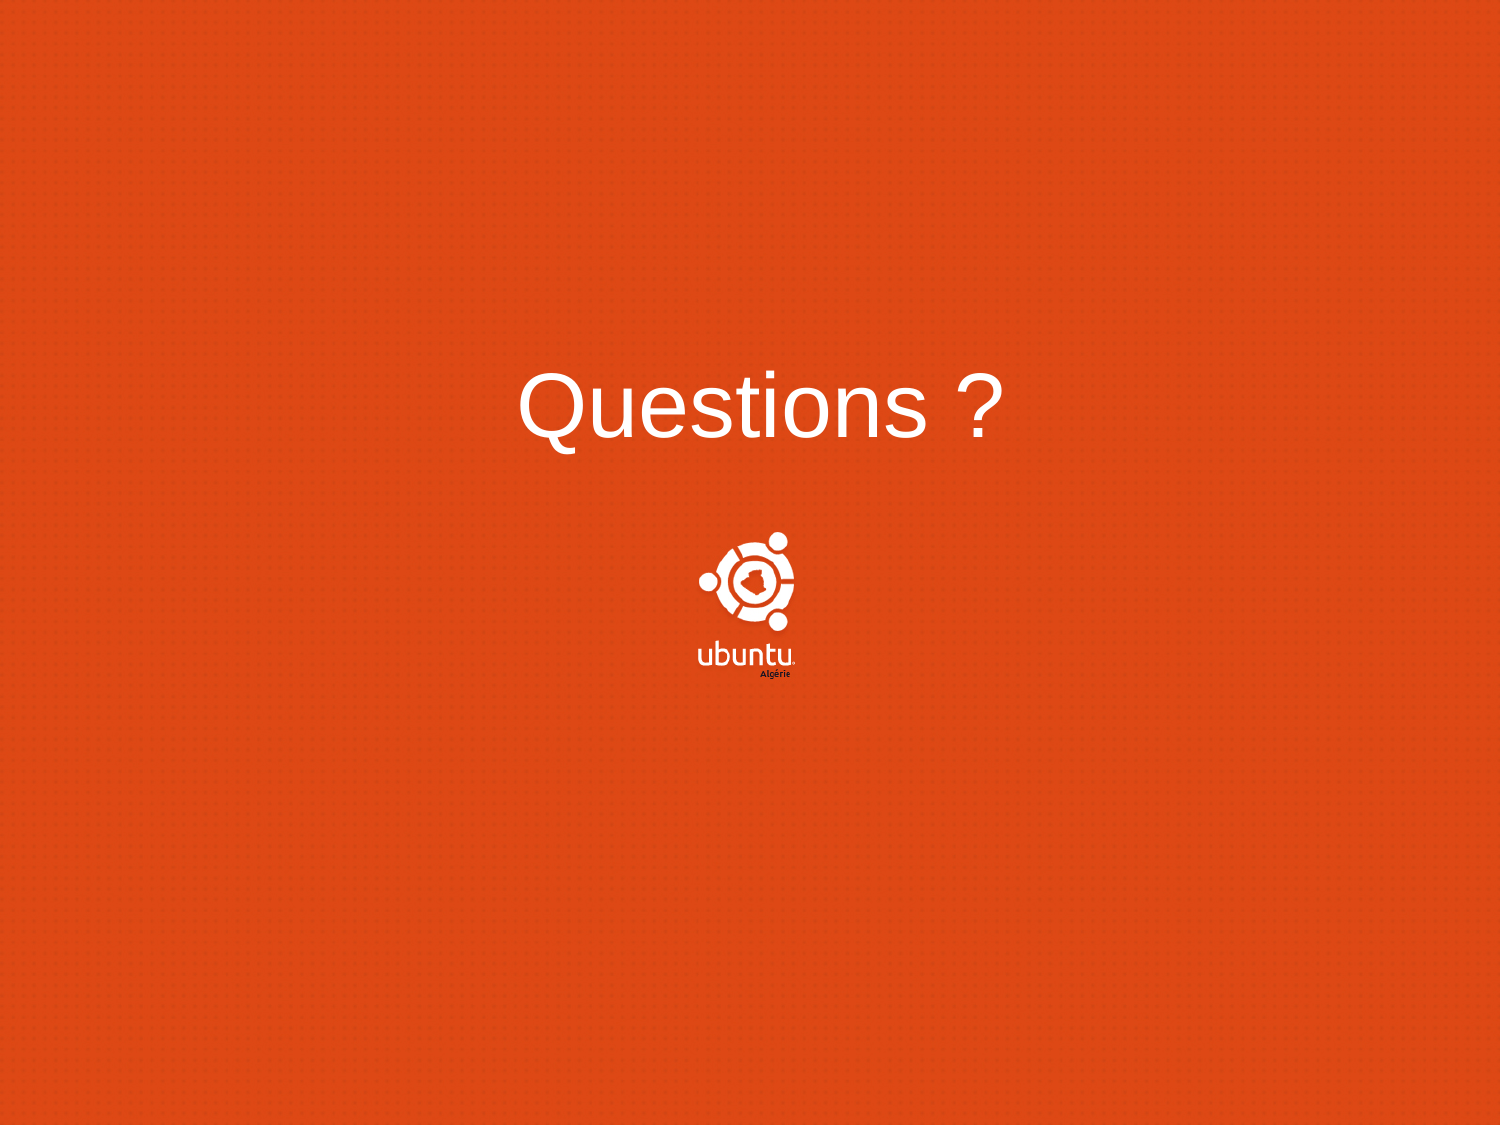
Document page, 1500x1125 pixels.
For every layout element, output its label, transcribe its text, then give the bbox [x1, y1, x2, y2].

text_box Questions ? [501, 337, 1058, 464]
picture [0, 0, 1500, 1125]
